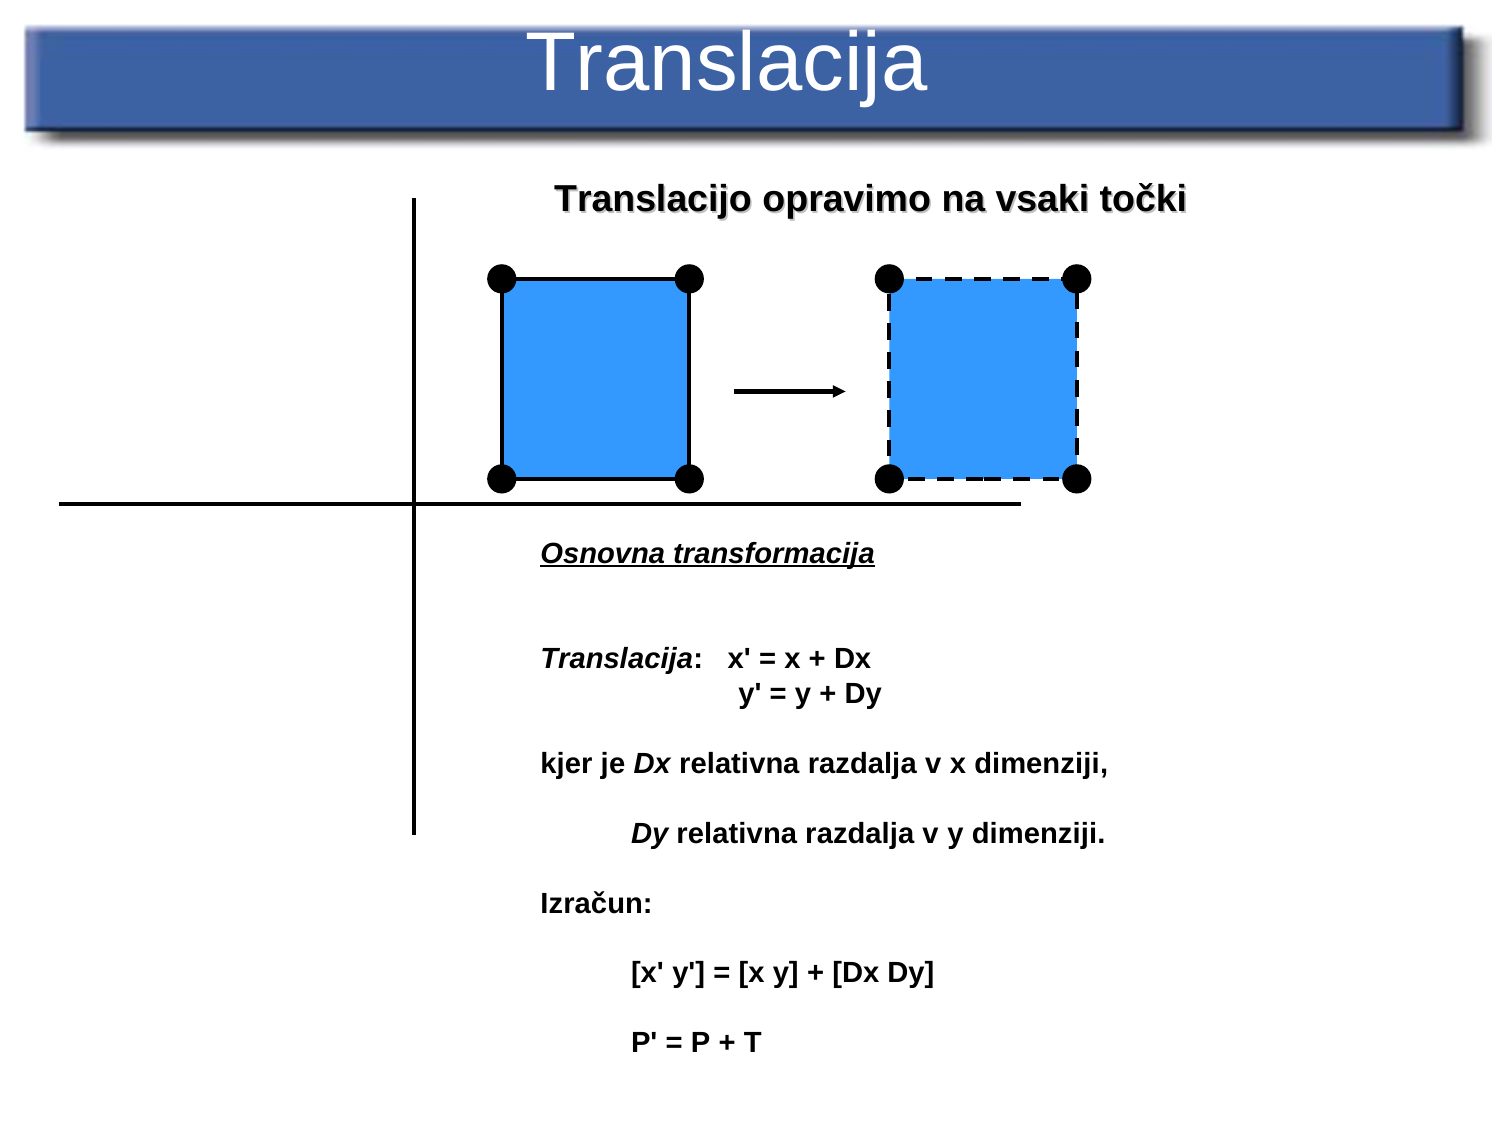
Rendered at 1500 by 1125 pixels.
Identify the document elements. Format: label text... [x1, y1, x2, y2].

picture [23, 23, 1492, 151]
text_box [876, 266, 1090, 492]
text_box Osnovna transformacija Translacija: x' = x + Dx y' = y + Dy kjer je Dx relativna razdalja v x dimenziji, Dy relativna razdalja v y dimenziji. Izračun: [x' y'] = [x y] + [Dx Dy] P' = P + T [525, 527, 1258, 1101]
text_box Translacijo opravimo na vsaki točki [539, 166, 1203, 227]
text_box Translacija [76, 0, 1377, 115]
text_box [489, 266, 702, 492]
